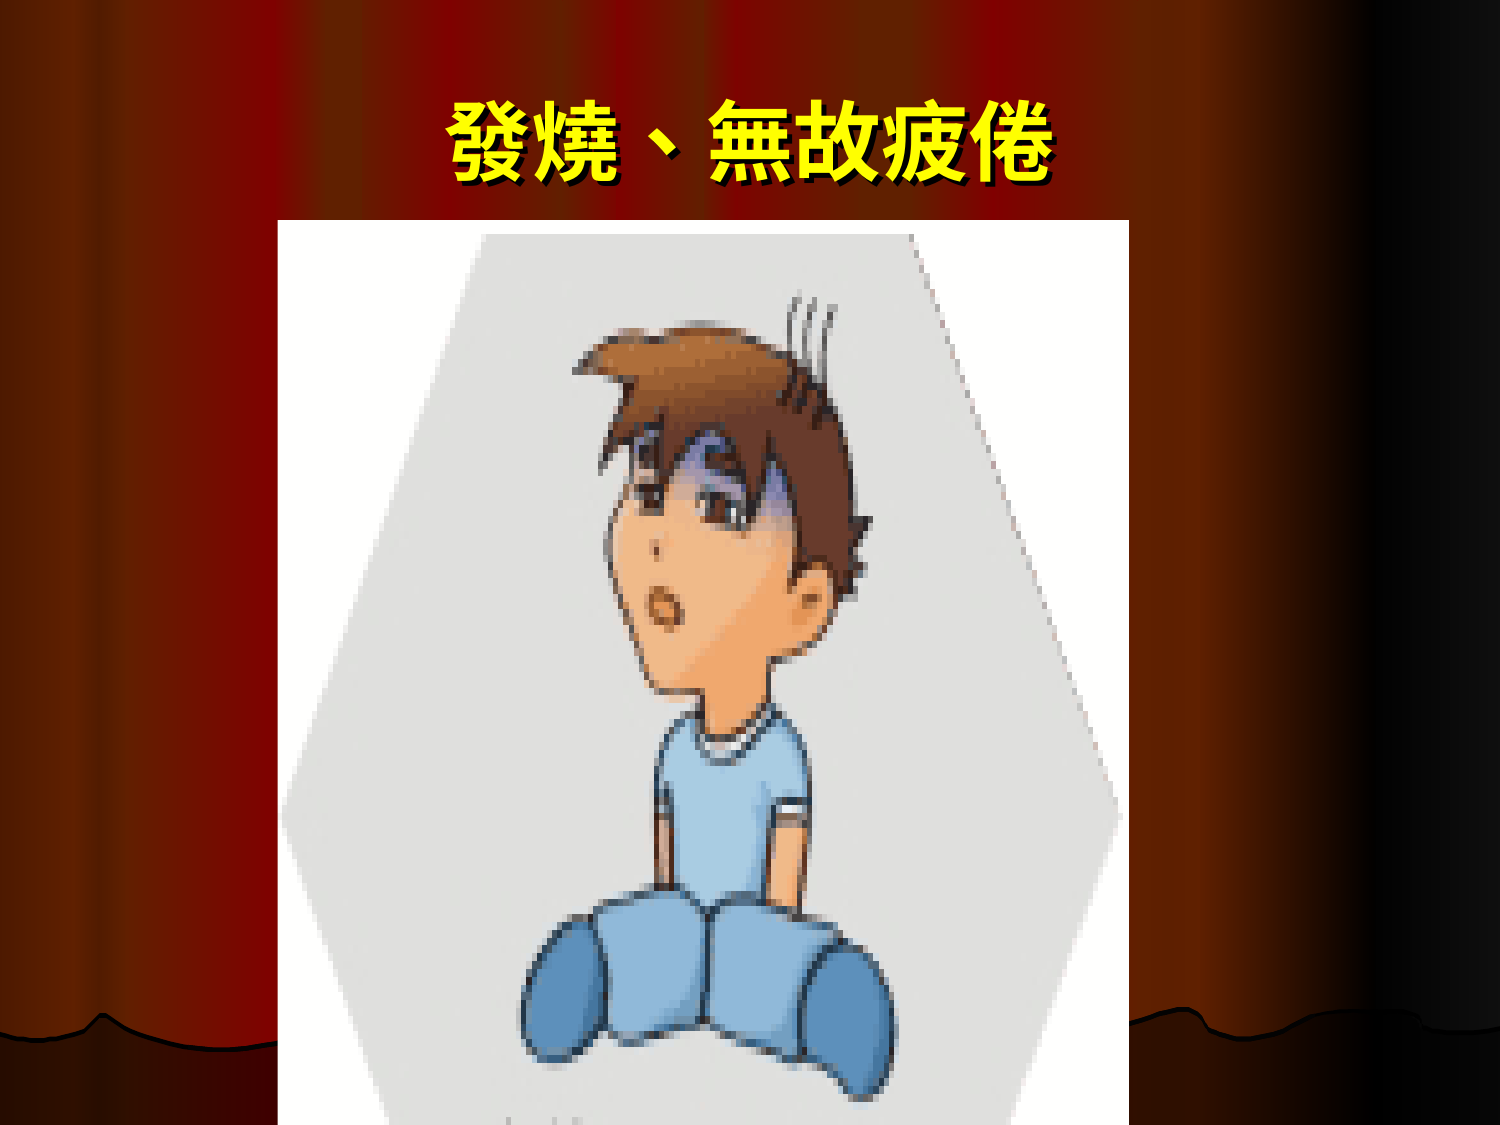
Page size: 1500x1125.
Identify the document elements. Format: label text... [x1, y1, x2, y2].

picture [277, 220, 1140, 1125]
title 發燒、無故疲倦 [75, 45, 1426, 233]
